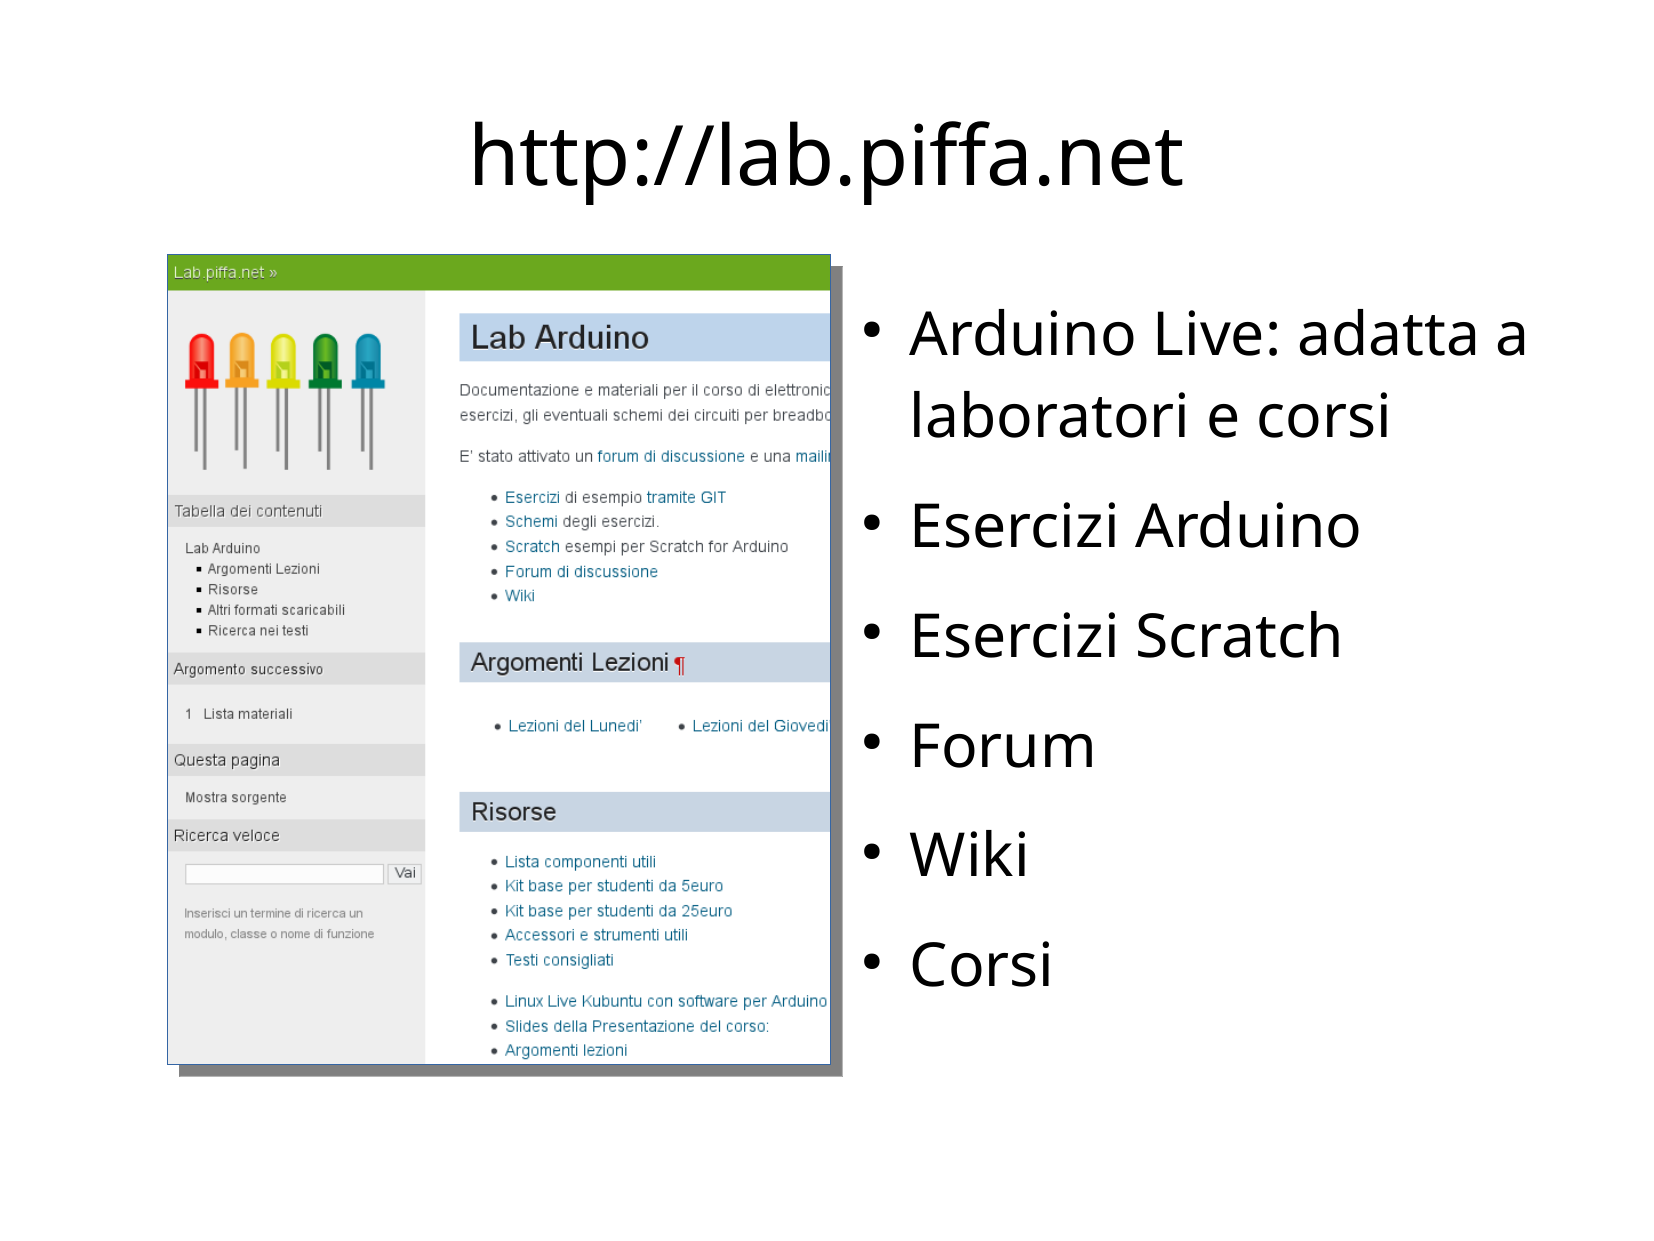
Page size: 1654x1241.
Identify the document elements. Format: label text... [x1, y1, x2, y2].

picture [167, 254, 831, 1065]
list Arduino Live: adatta a laboratori e corsi Esercizi Arduino Esercizi Scratch Forum Wiki Corsi [845, 290, 1572, 1010]
title http://lab.piffa.net [82, 49, 1571, 257]
